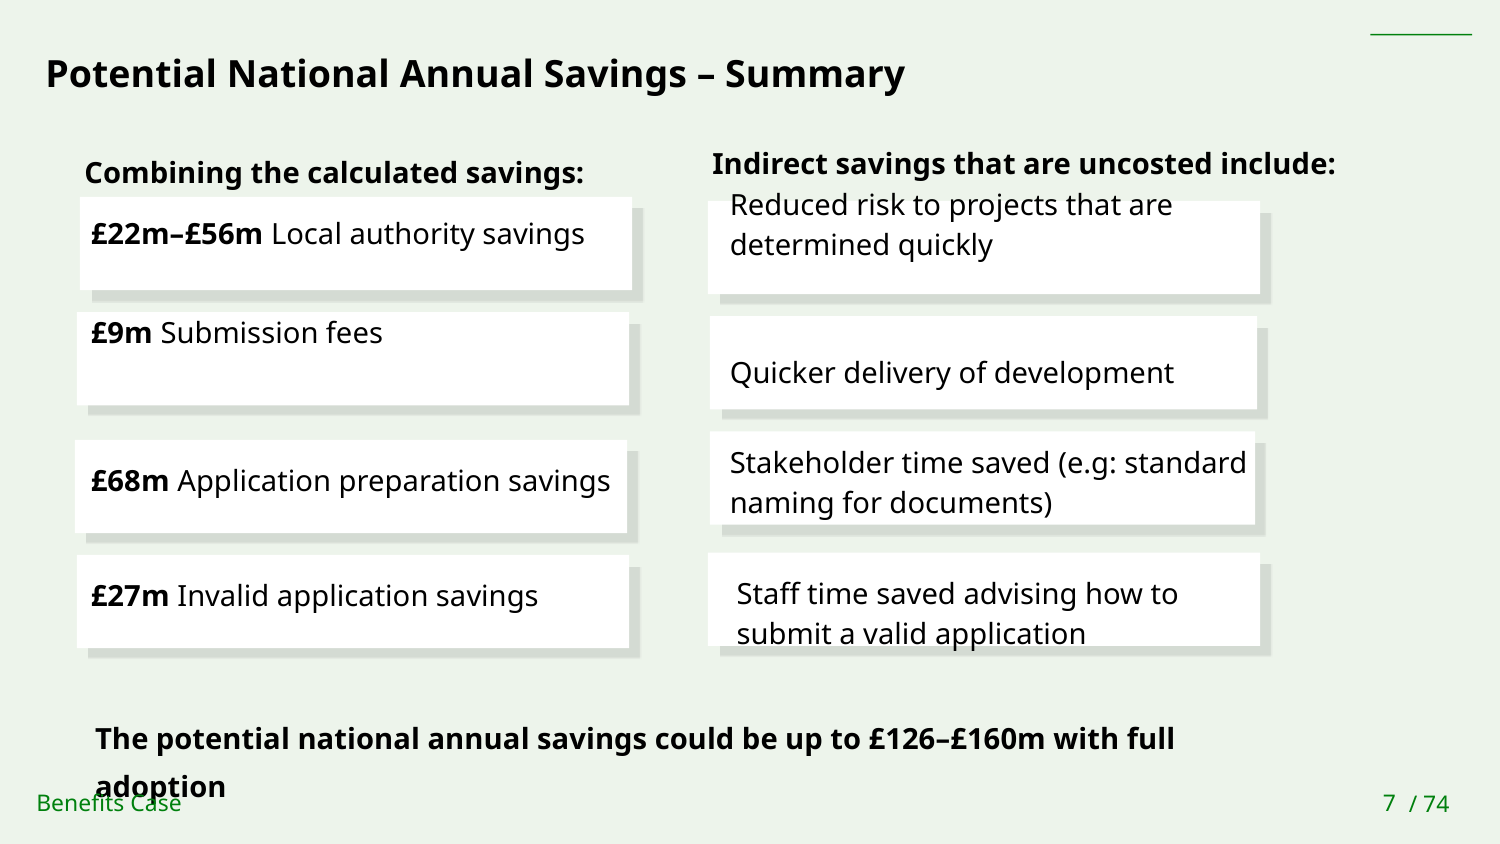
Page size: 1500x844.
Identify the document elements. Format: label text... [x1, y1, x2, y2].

text_box The potential national annual savings could be up to £126–£160m with full adoption [79, 692, 1312, 757]
slide_number <number> [1321, 773, 1412, 839]
title £68m Application preparation savings [90, 433, 654, 516]
text_box [709, 431, 1256, 525]
title Potential National Annual Savings – Summary [45, 34, 1030, 118]
text_box [913, 637, 922, 642]
title Stakeholder time saved (e.g: standard naming for documents) [729, 424, 1275, 507]
text_box [974, 637, 1261, 646]
text_box [76, 312, 630, 406]
text_box [876, 248, 885, 253]
text_box [1054, 637, 1063, 642]
text_box [755, 637, 763, 642]
text_box [901, 248, 910, 253]
text_box [974, 637, 983, 642]
title £9m Submission fees [90, 299, 449, 382]
text_box [79, 196, 633, 291]
text_box [956, 637, 971, 646]
text_box Combining the calculated savings: [69, 125, 632, 191]
title Benefits Case [36, 773, 725, 839]
title Staff time saved advising how to submit a valid application [736, 554, 1268, 637]
text_box [707, 200, 1261, 295]
title £22m–£56m Local authority savings [90, 191, 622, 245]
text_box [773, 637, 782, 642]
text_box [733, 248, 742, 253]
title £27m Invalid application savings [90, 549, 558, 632]
text_box [76, 554, 630, 649]
text_box Indirect savings that are uncosted include: [697, 117, 1370, 183]
text_box [707, 552, 1261, 646]
text_box [920, 248, 928, 253]
text_box [709, 316, 1258, 410]
title Reduced risk to projects that are determined quickly [729, 183, 1293, 248]
text_box [74, 439, 628, 534]
text_box [956, 637, 965, 642]
title Quicker delivery of development [729, 334, 1293, 417]
